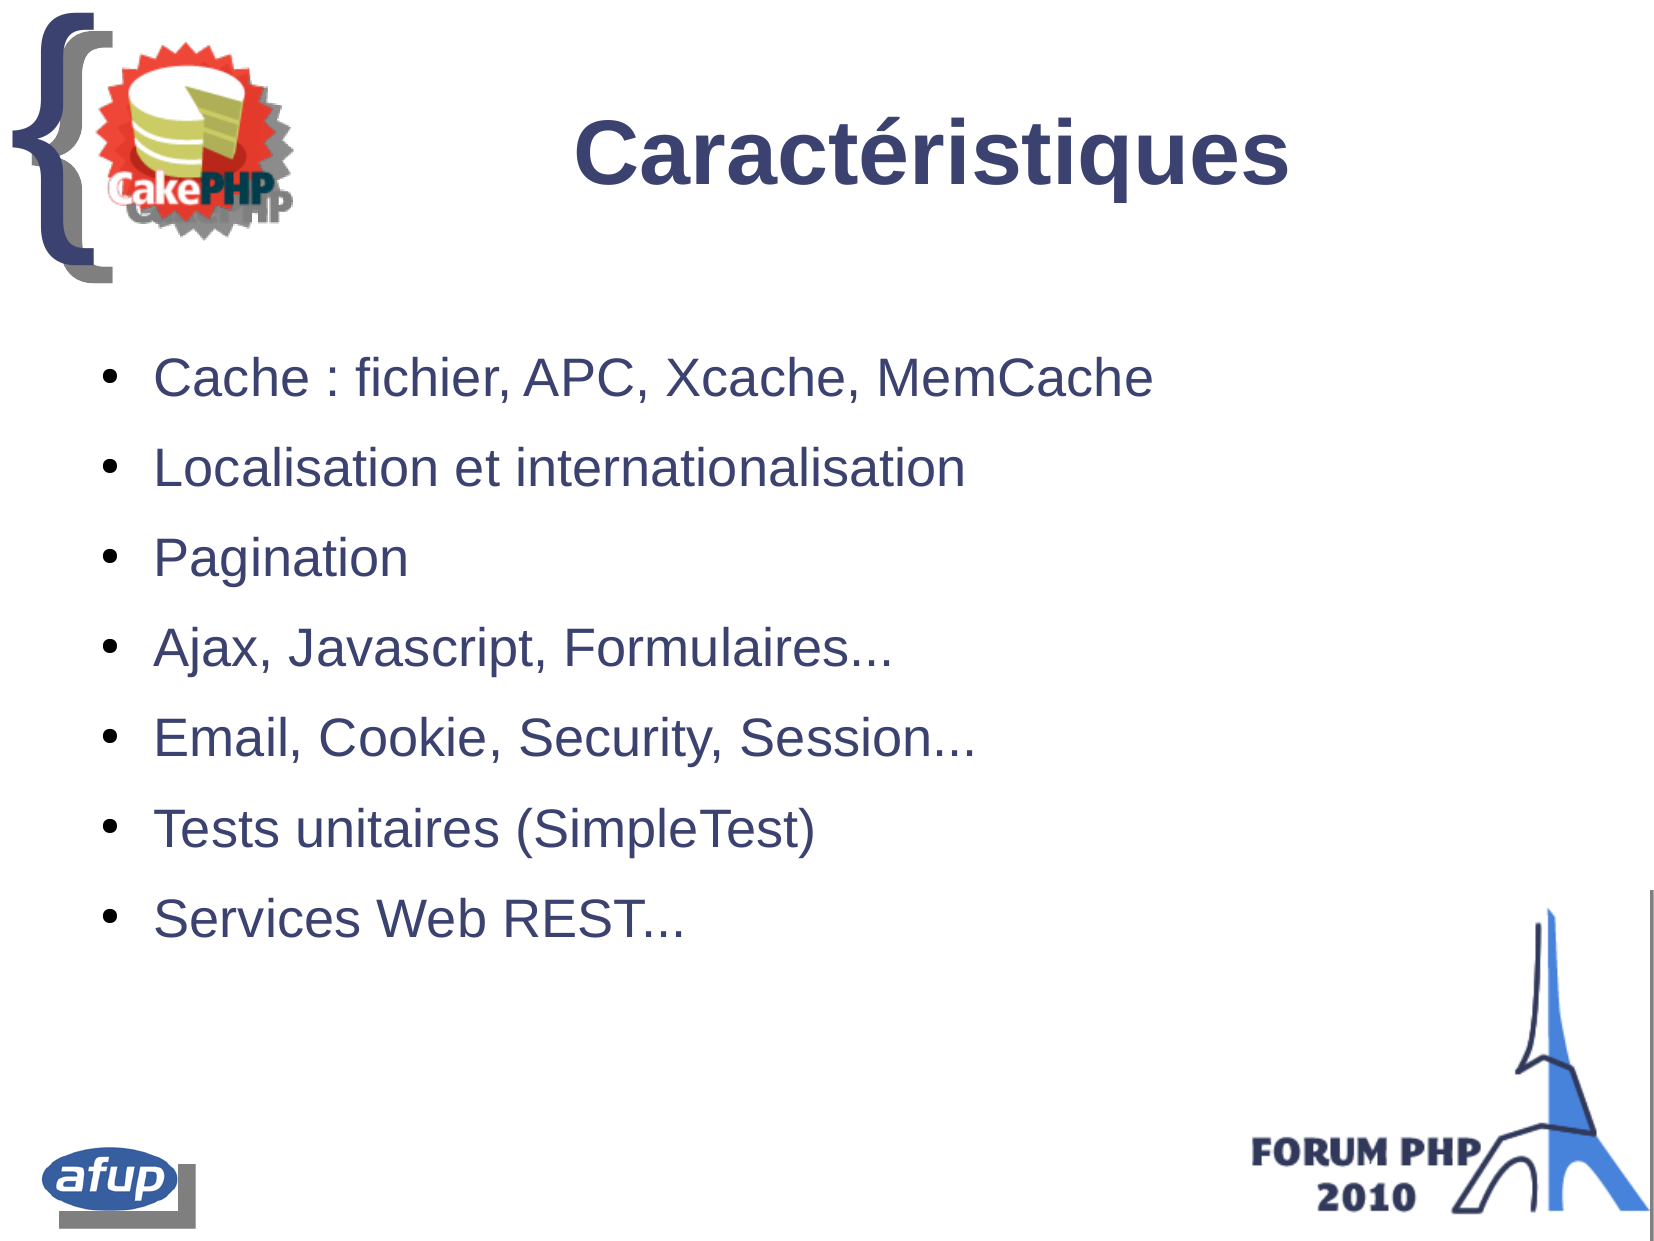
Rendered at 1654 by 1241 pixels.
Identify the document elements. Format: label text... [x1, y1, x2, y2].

picture [88, 35, 284, 231]
picture [41, 1146, 178, 1211]
list Cache : fichier, APC, Xcache, MemCache Localisation et internationalisation Pagination Ajax, Javascript, Formulaires... Email, Cookie, Security, Session... Tests unitaires (SimpleTest) Services Web REST... [82, 290, 1571, 1094]
title Caractéristiques [295, 56, 1571, 250]
picture [1240, 872, 1650, 1241]
